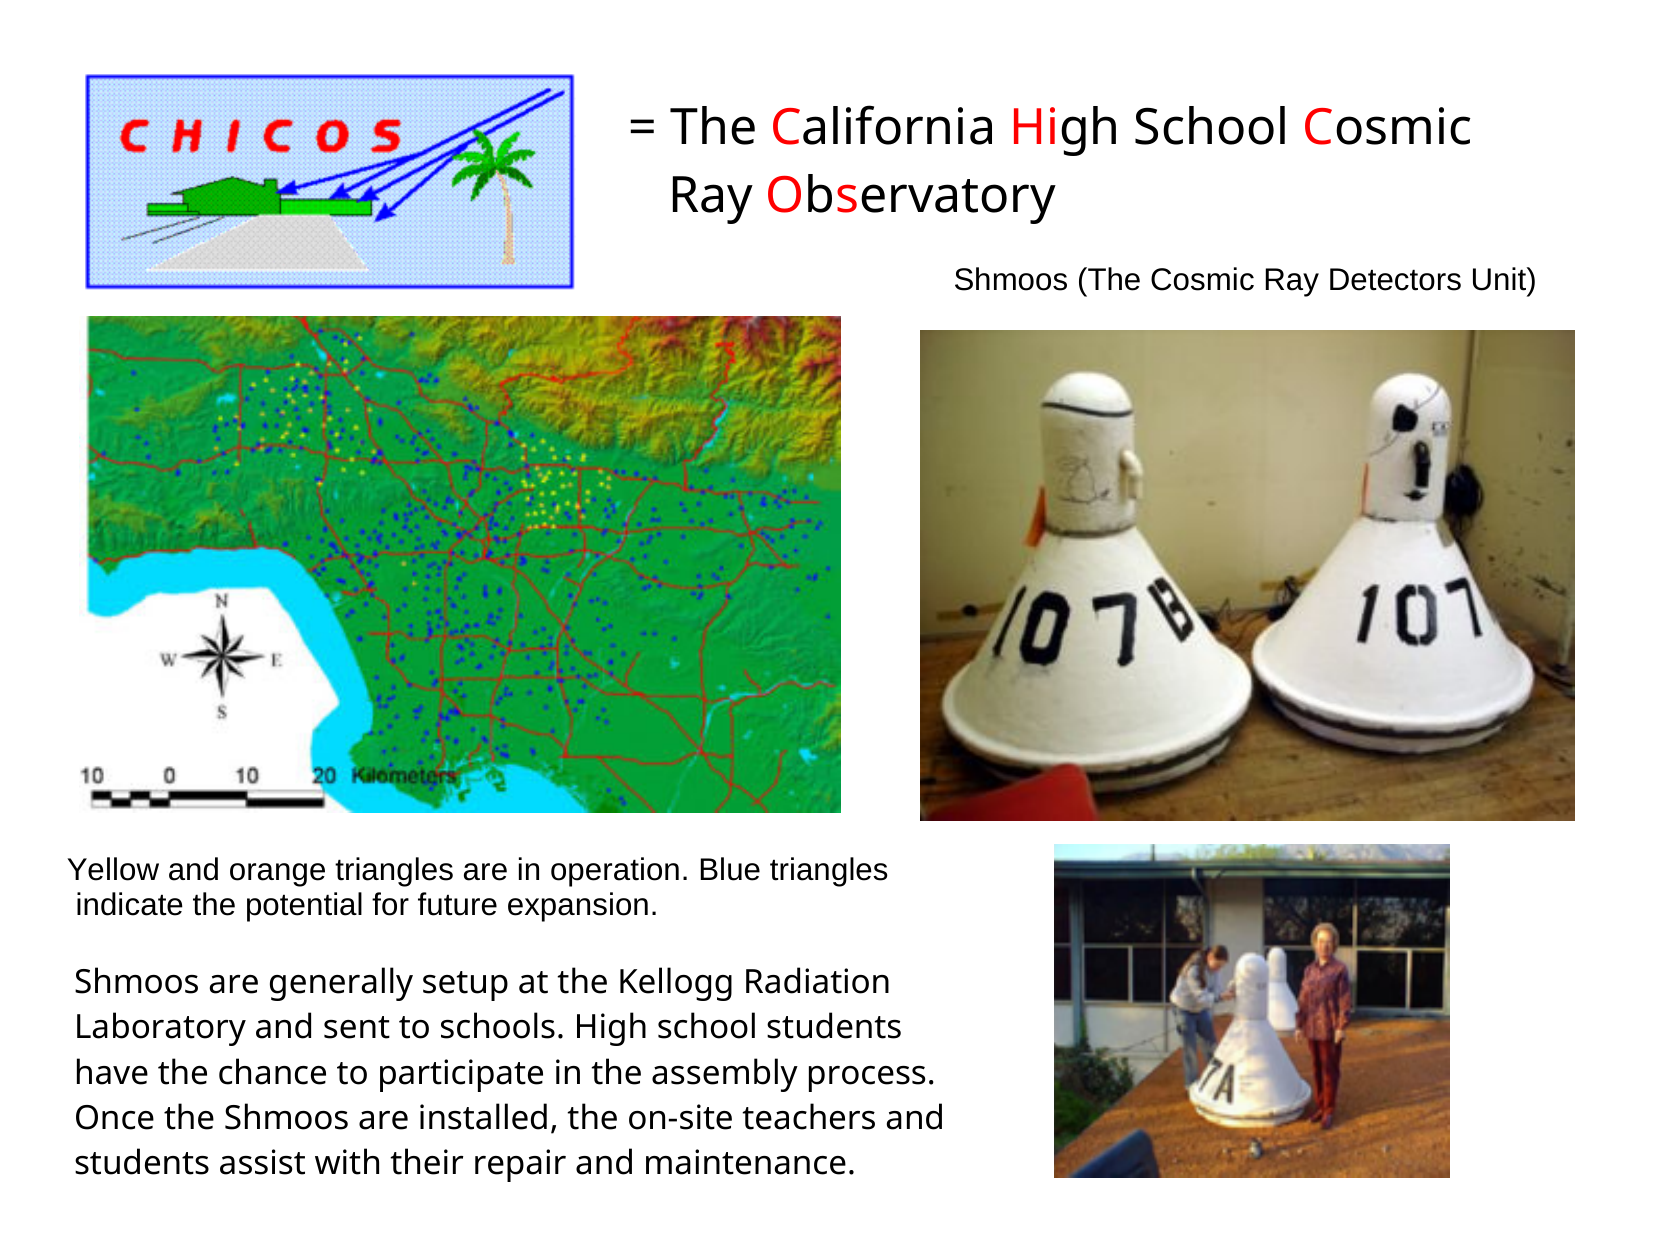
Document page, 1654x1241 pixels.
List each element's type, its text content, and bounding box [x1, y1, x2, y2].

picture [79, 316, 841, 813]
text_box = The California High School Cosmic Ray Observatory [601, 83, 1502, 239]
picture [84, 73, 576, 291]
picture [920, 330, 1575, 821]
text_box Yellow and orange triangles are in operation. Blue triangles indicate the potential for future expansion. [52, 844, 909, 944]
text_box Shmoos are generally setup at the Kellogg Radiation Laboratory and sent to schools. High school students have the chance to participate in the assembly process. Once the Shmoos are installed, the on-site teachers and students assist with their repair and maintenance. [59, 950, 1033, 1197]
text_box Shmoos (The Cosmic Ray Detectors Unit) [938, 255, 1554, 313]
picture [1054, 844, 1450, 1178]
